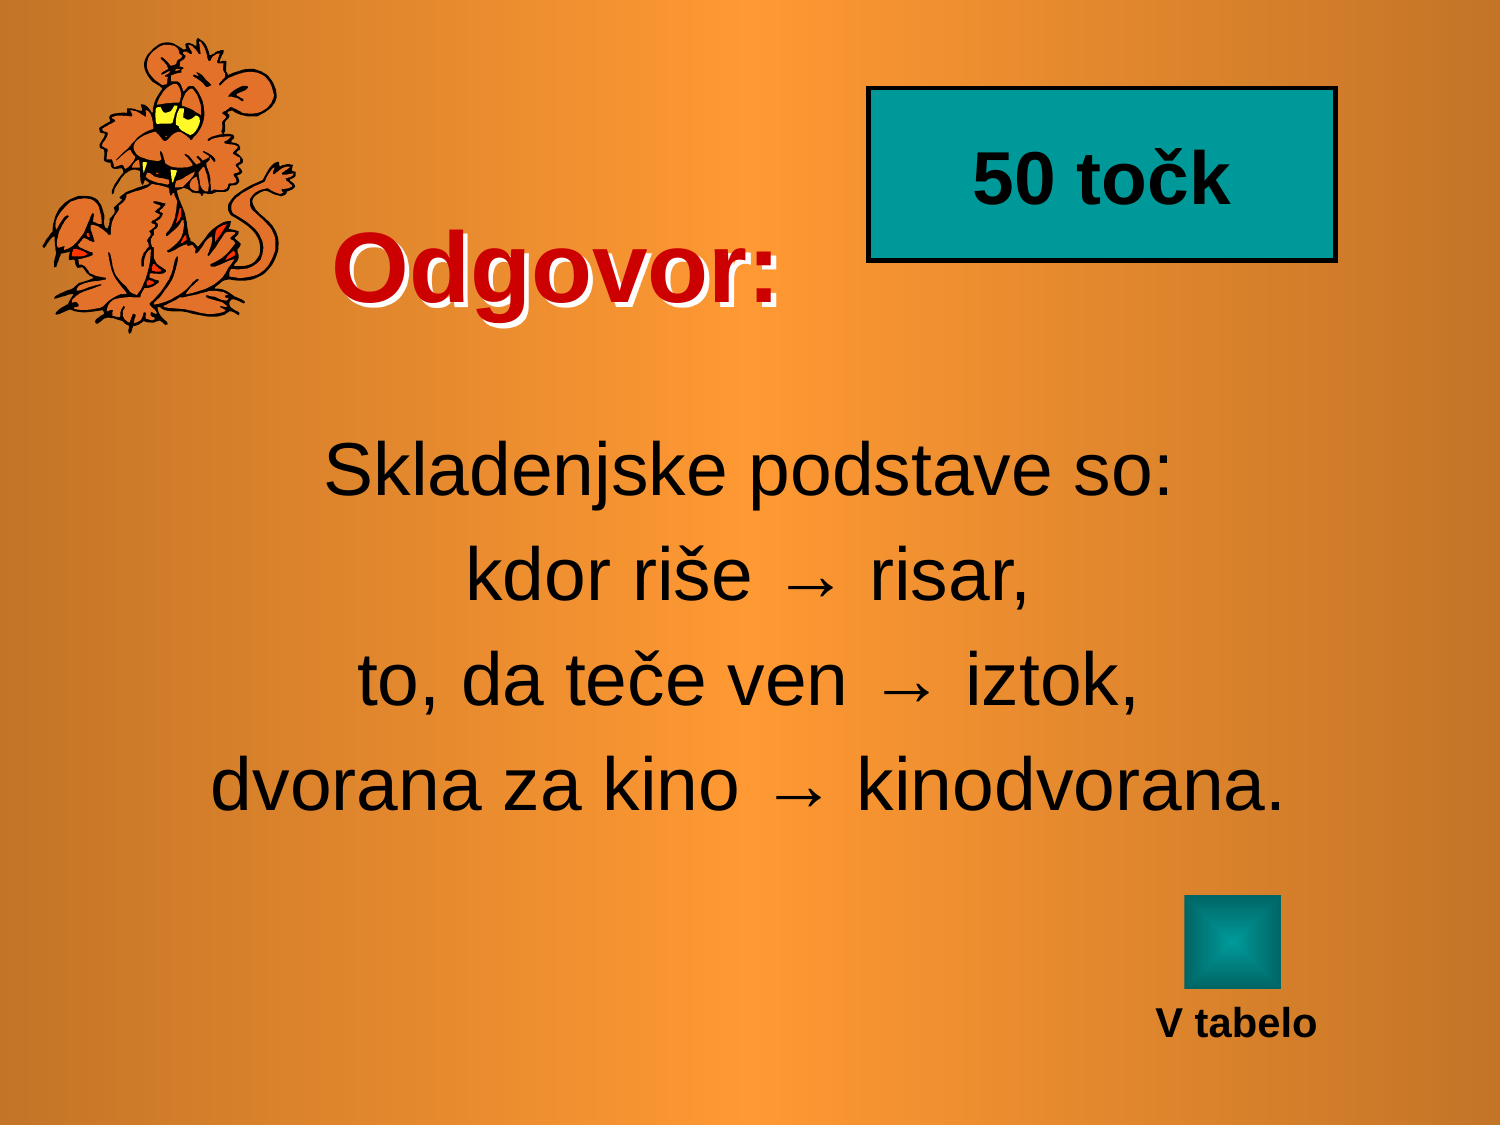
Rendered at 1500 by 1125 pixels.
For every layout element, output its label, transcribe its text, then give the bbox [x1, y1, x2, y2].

title Odgovor: [316, 189, 877, 336]
text_box 50 točk [868, 87, 1336, 261]
text_box V tabelo [1062, 988, 1411, 1054]
list Skladenjske podstave so: kdor riše → risar, to, da teče ven → iztok, dvorana za kino → kinodvorana. [157, 412, 1341, 921]
text_box [1184, 921, 1281, 989]
